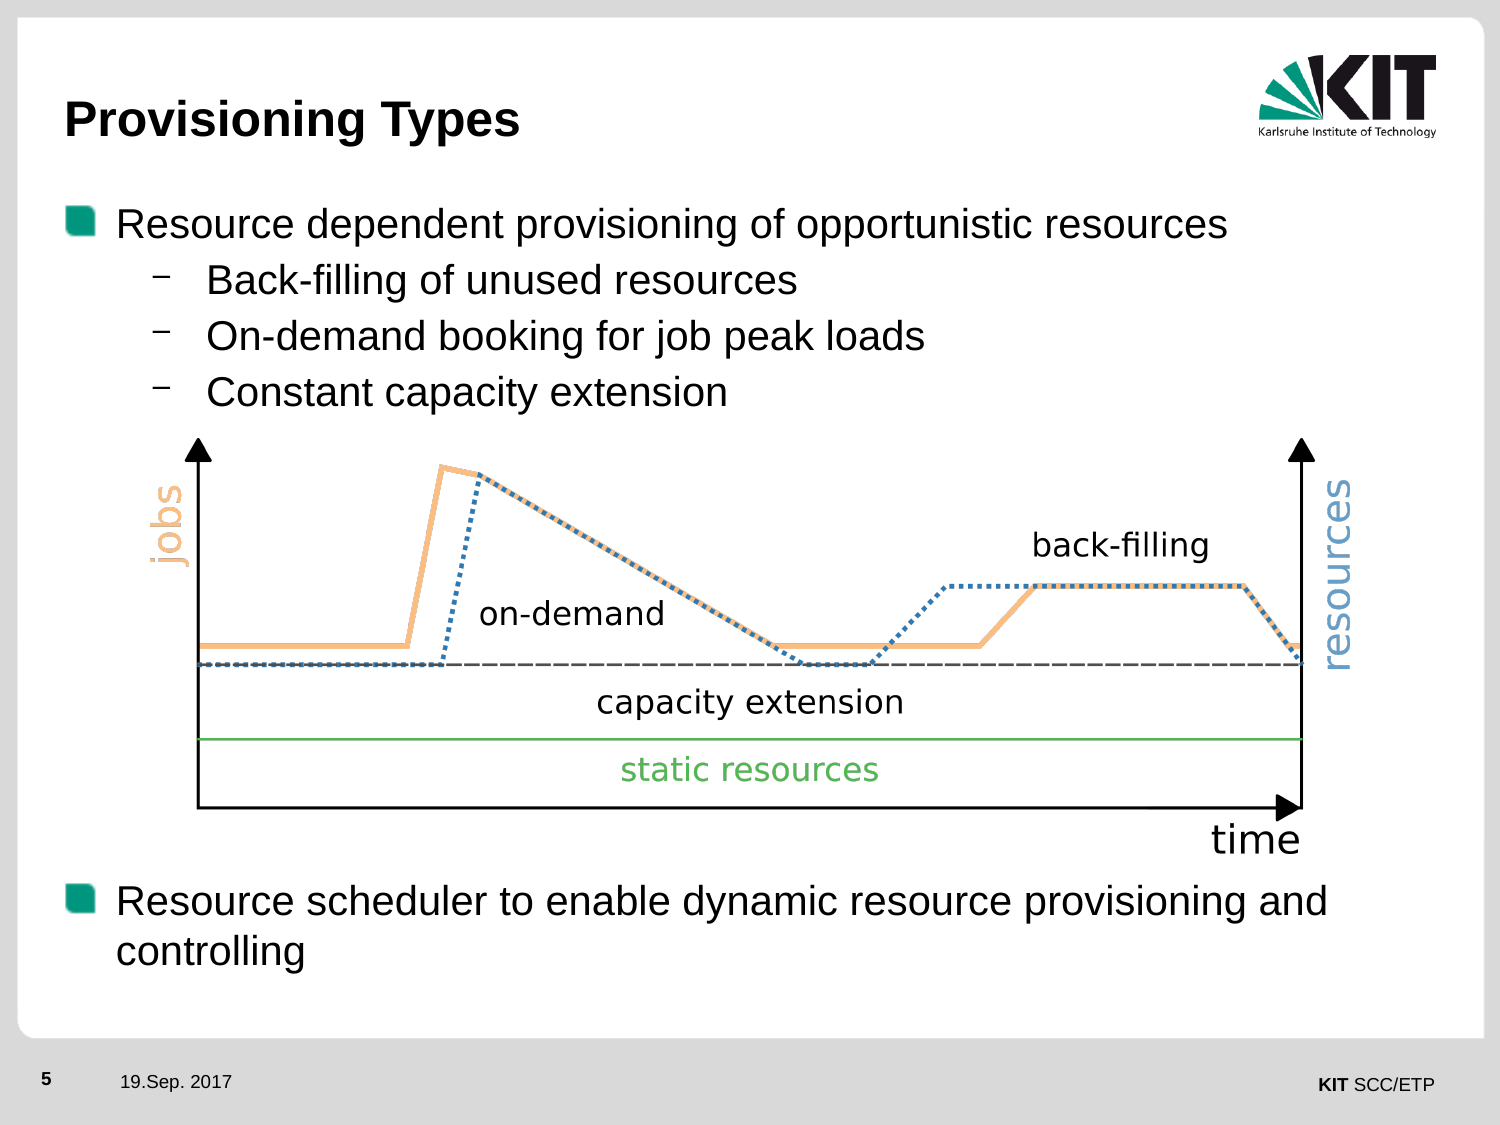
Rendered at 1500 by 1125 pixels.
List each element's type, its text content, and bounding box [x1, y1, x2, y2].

list Resource dependent provisioning of opportunistic resources Back-filling of unused resources On-demand booking for job peak loads Constant capacity extension Resource scheduler to enable dynamic resource provisioning and controlling [64, 196, 1436, 1000]
title Provisioning Types [64, 54, 1198, 147]
picture [0, 0, 1500, 1125]
